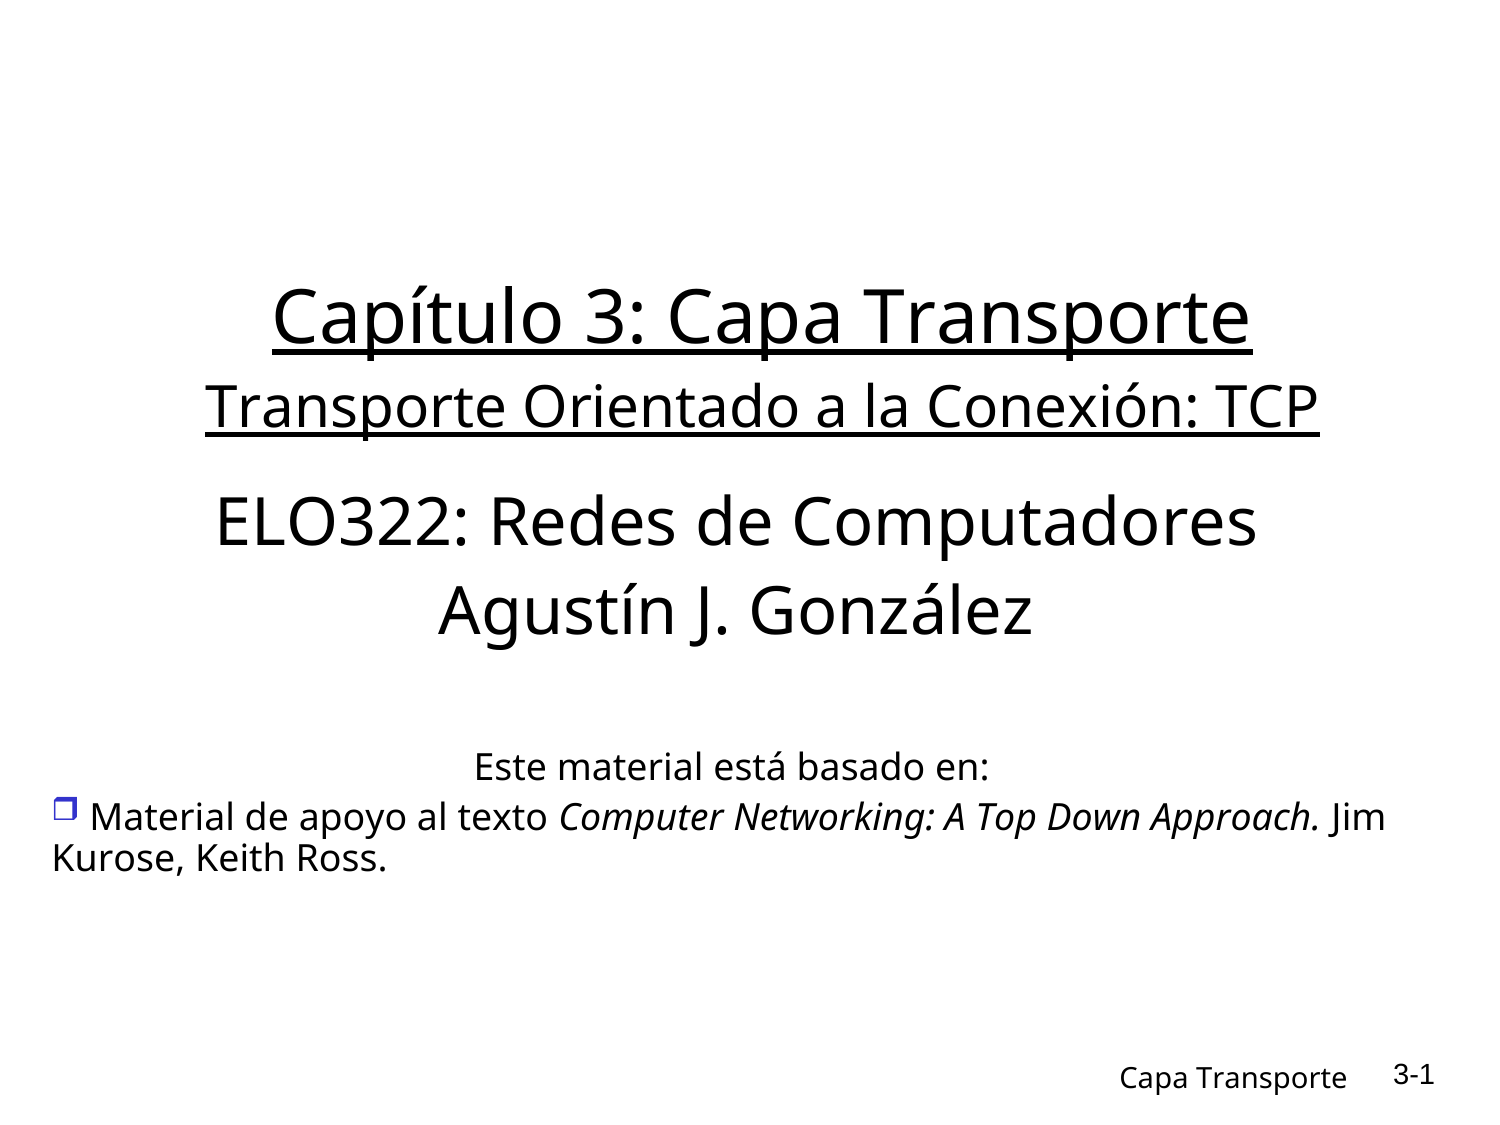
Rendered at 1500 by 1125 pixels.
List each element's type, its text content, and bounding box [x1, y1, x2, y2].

title Capítulo 3: Capa Transporte Transporte Orientado a la Conexión: TCP [62, 233, 1463, 475]
subtitle ELO322: Redes de Computadores Agustín J. González Este material está basado en: Material de apoyo al texto Computer Networking: A Top Down Approach. Jim Kurose, Keith Ross. [36, 479, 1437, 1038]
